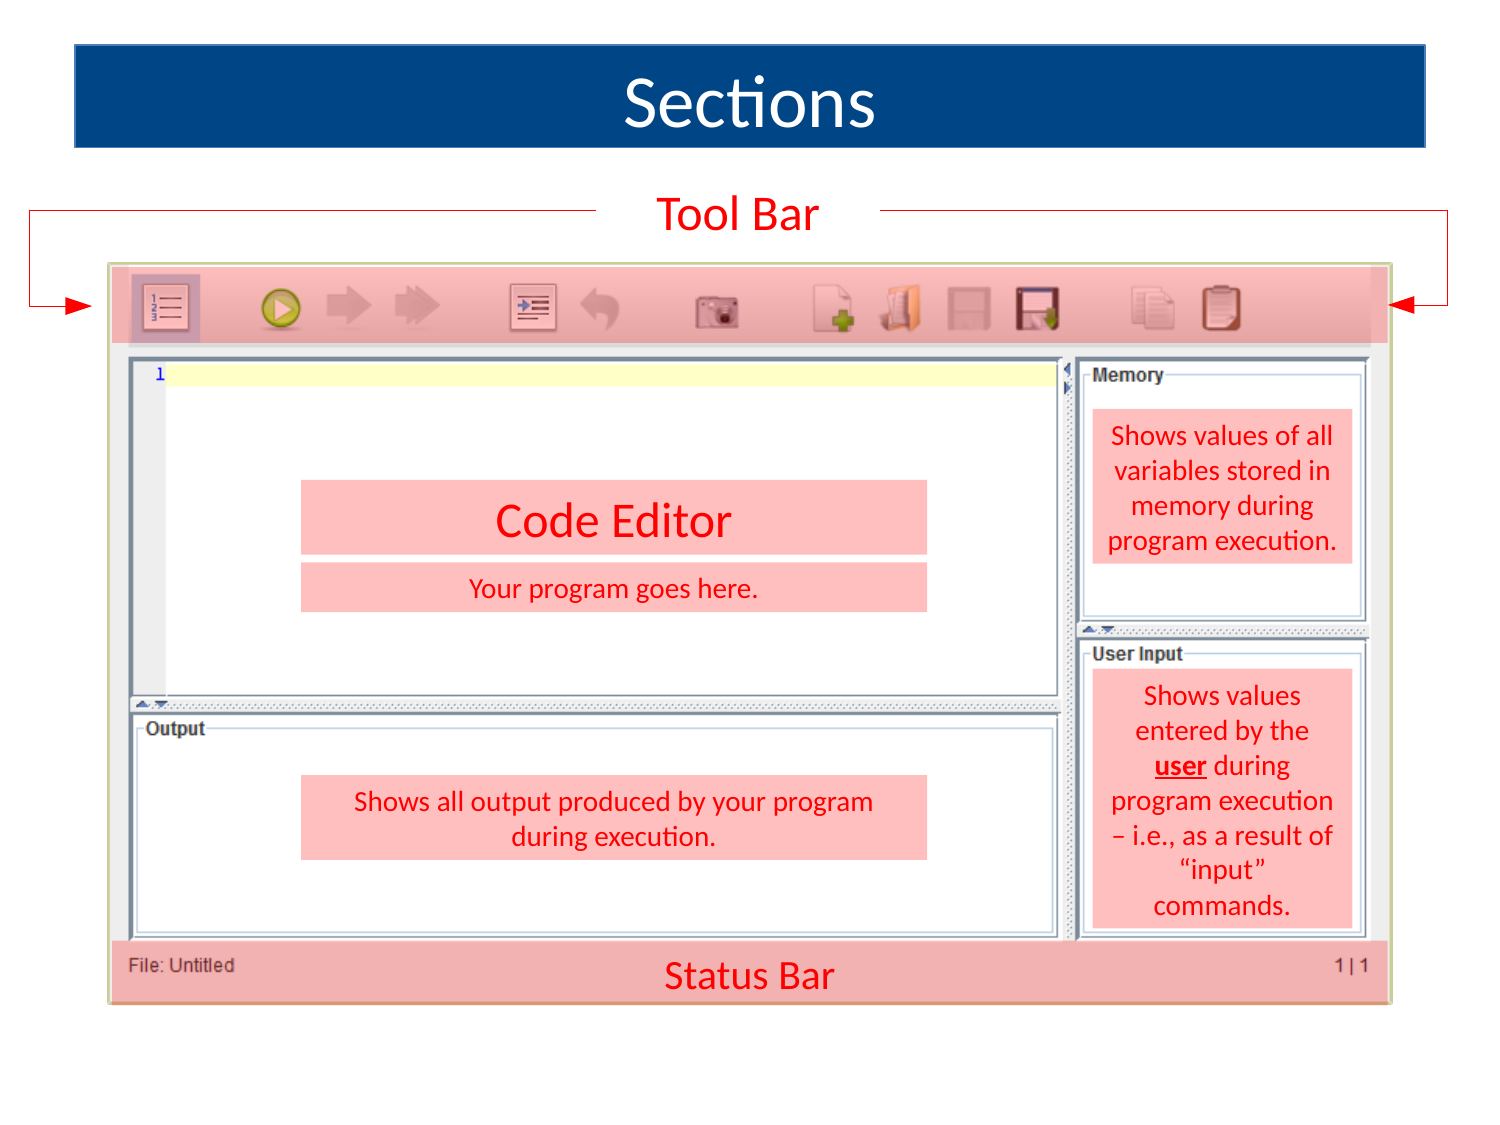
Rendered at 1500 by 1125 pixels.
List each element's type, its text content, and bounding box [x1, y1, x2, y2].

picture [107, 262, 1393, 1005]
text_box [112, 267, 1388, 343]
text_box Shows values of all variables stored in memory during program execution. [1092, 408, 1353, 564]
title Sections [75, 45, 1425, 148]
text_box Your program goes here. [301, 562, 928, 613]
text_box Shows all output produced by your program during execution. [301, 775, 928, 860]
text_box Shows values entered by the user during program execution – i.e., as a result of “input” commands. [1092, 668, 1353, 929]
text_box Tool Bar [596, 172, 880, 248]
text_box Code Editor [301, 479, 928, 555]
text_box Status Bar [112, 940, 1388, 1006]
